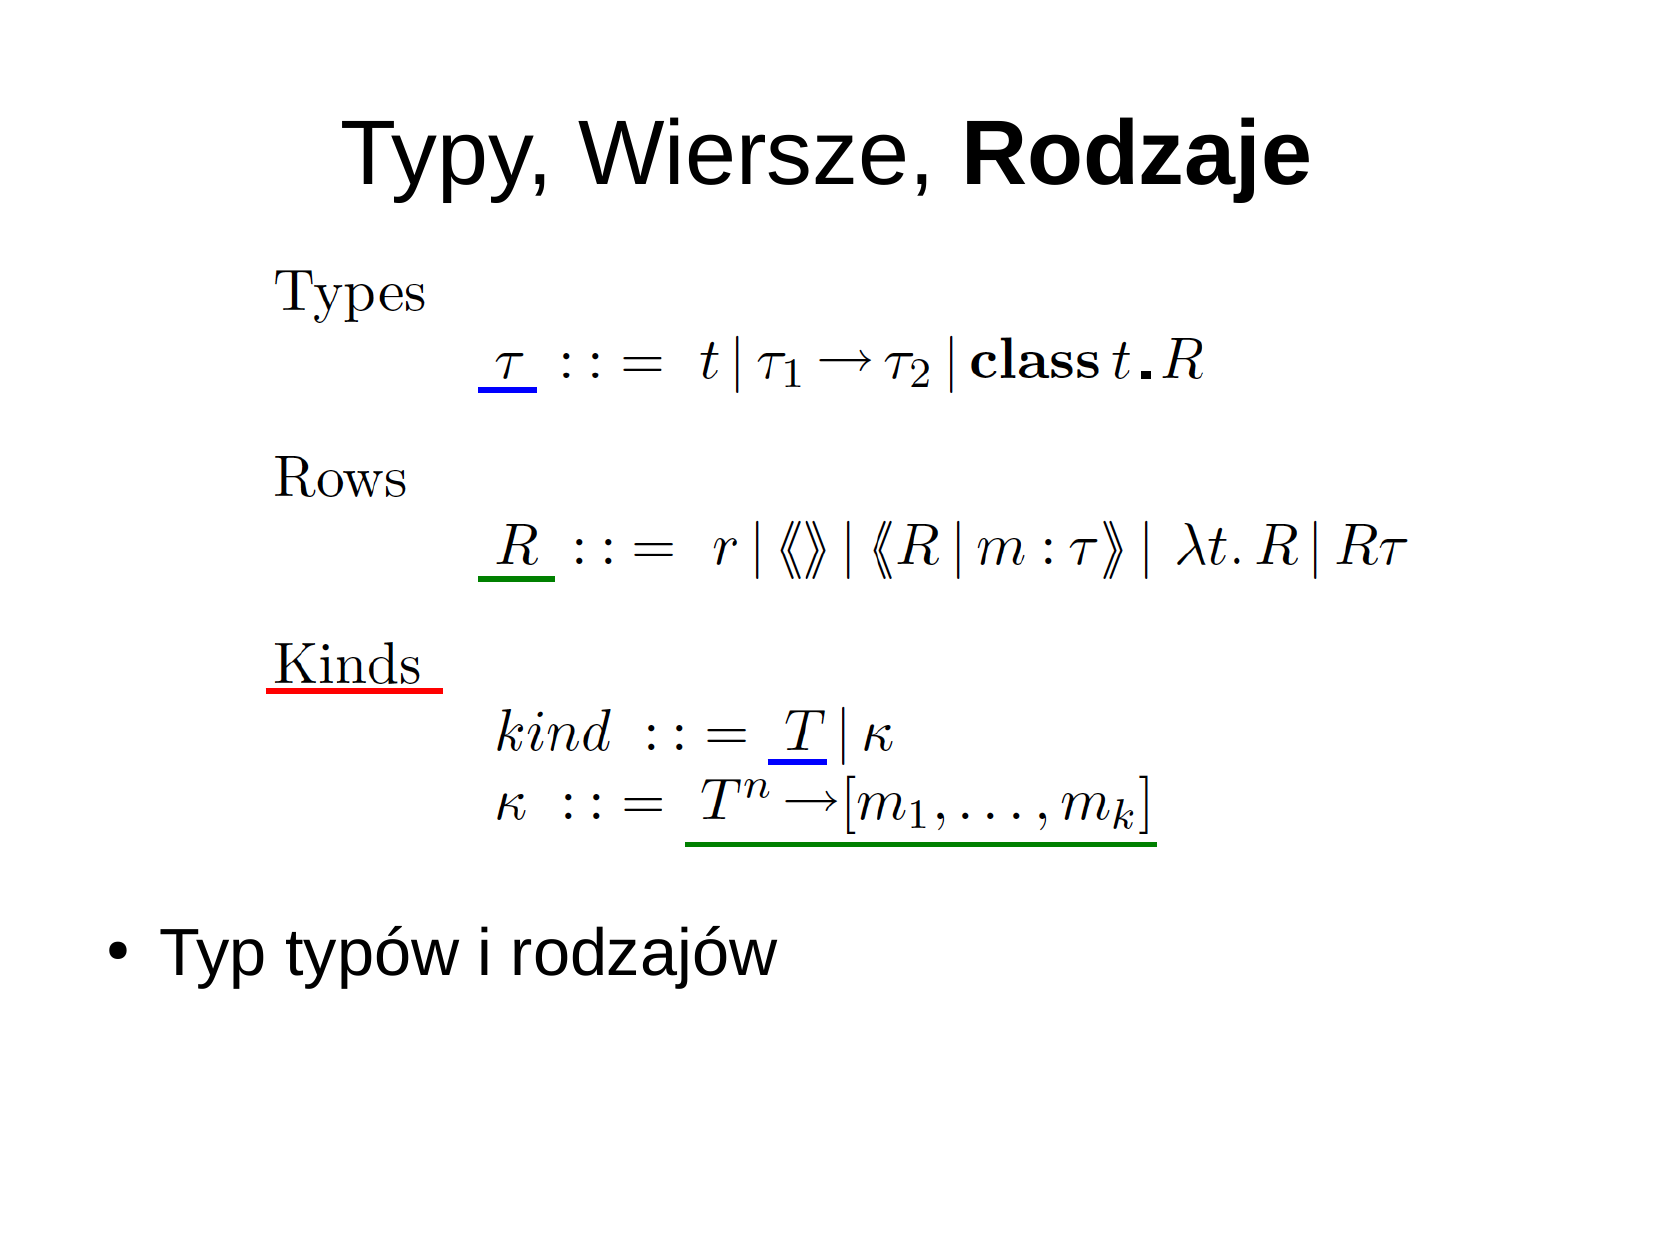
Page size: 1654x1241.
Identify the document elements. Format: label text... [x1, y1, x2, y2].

picture [265, 265, 1418, 843]
list Typ typów i rodzajów [88, 915, 1577, 1241]
title Typy, Wiersze, Rodzaje [82, 49, 1571, 257]
